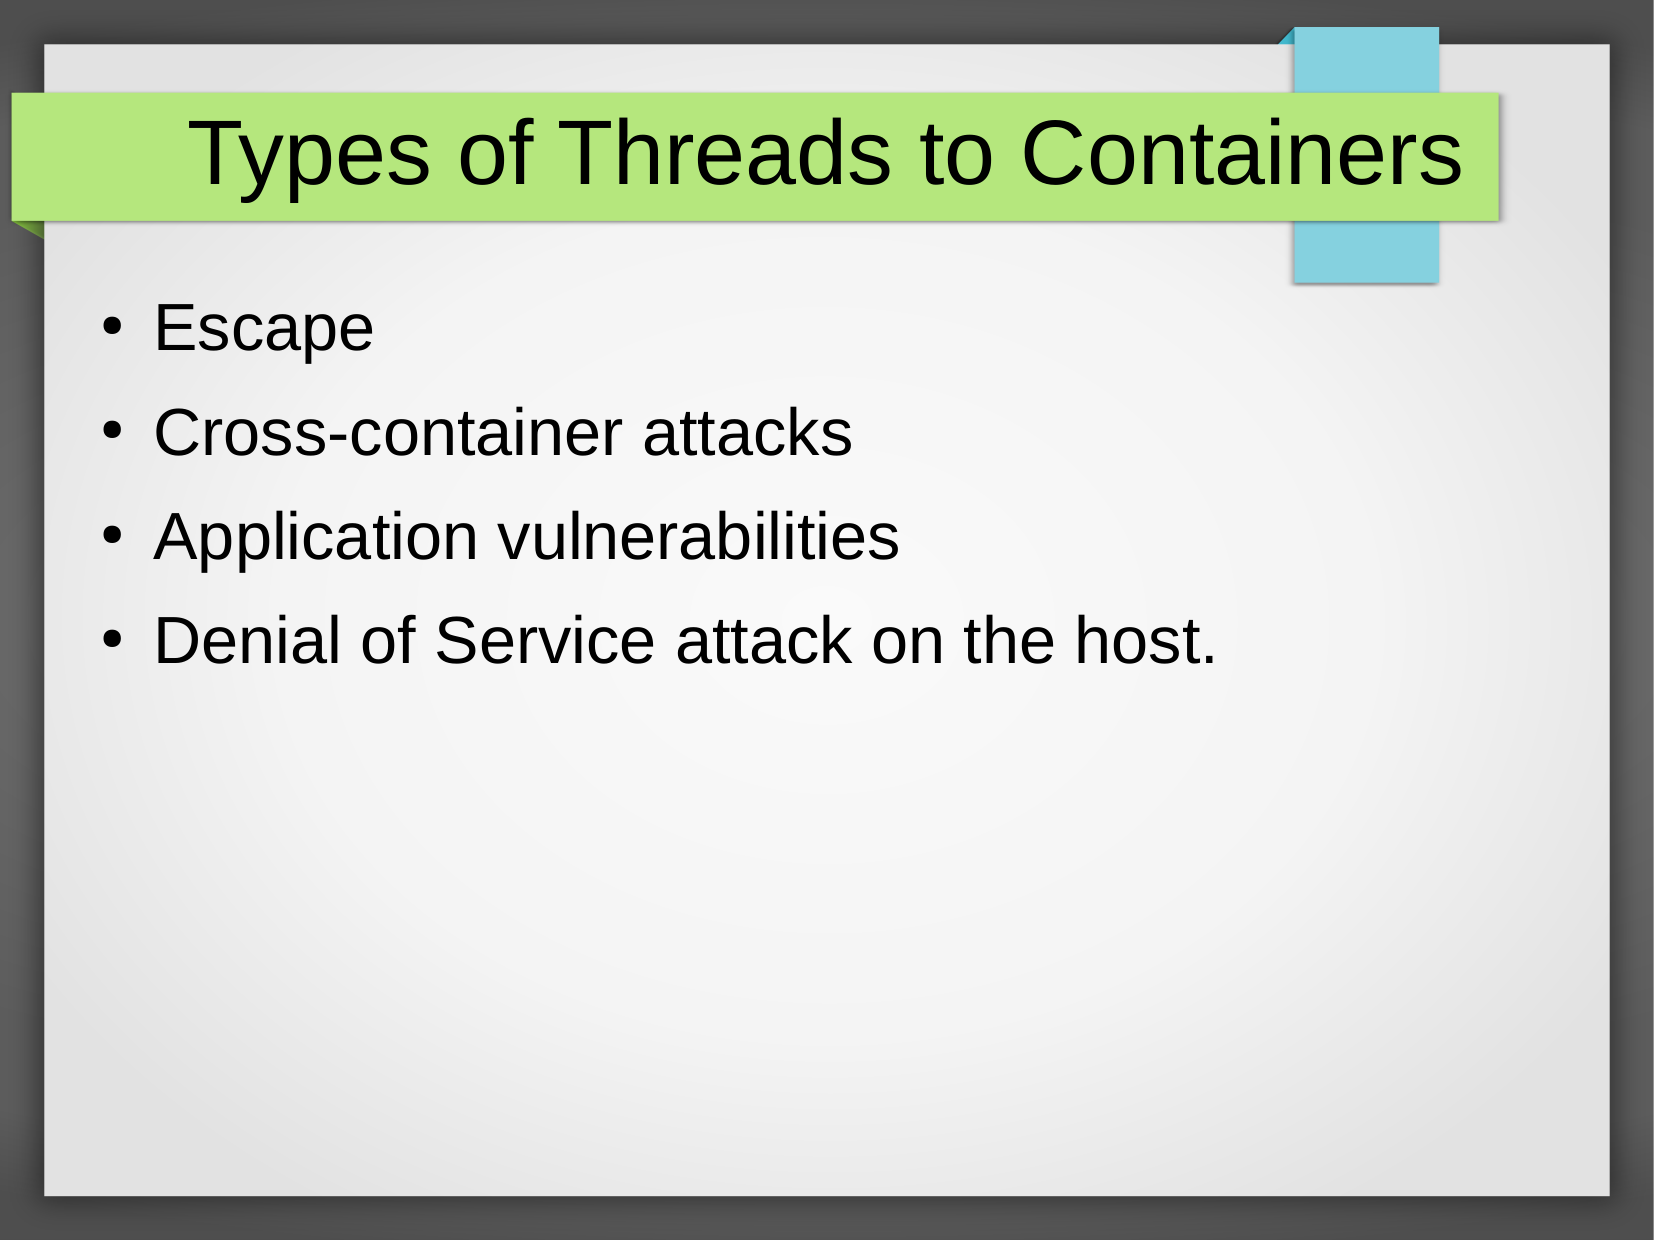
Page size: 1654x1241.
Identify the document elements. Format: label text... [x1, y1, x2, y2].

title Types of Threads to Containers [82, 49, 1571, 257]
picture [0, 0, 1654, 1240]
list Escape Cross-container attacks Application vulnerabilities Denial of Service attack on the host. [82, 290, 1571, 1010]
